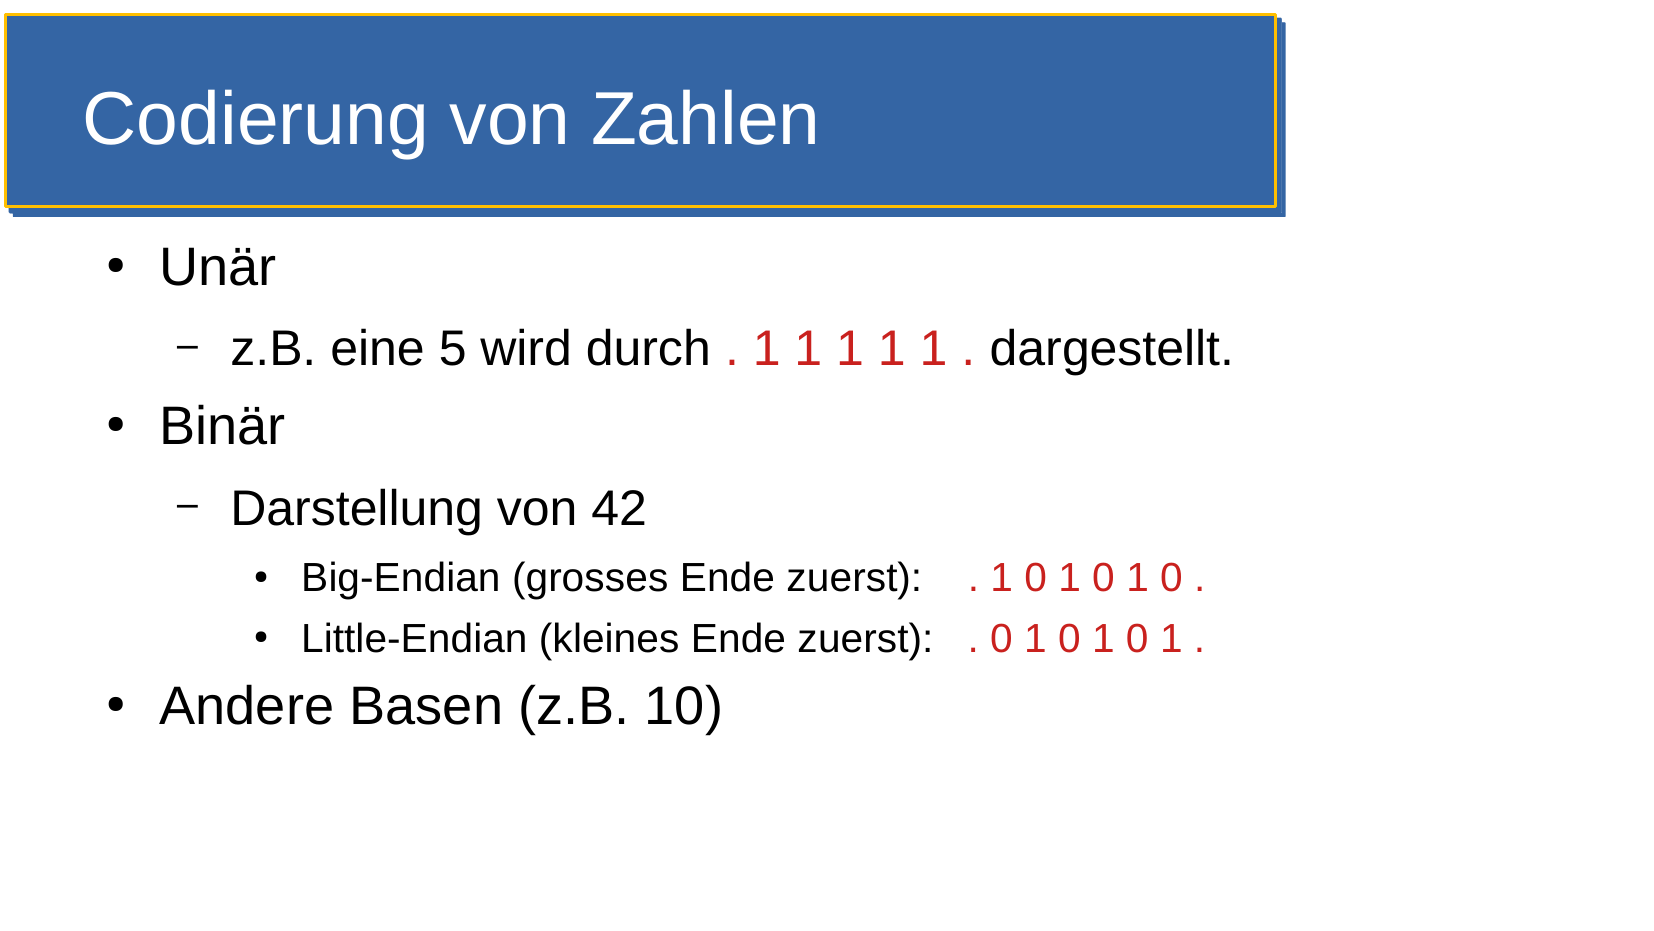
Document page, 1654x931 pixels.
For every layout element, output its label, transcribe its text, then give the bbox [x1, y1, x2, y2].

title Codierung von Zahlen [82, 44, 1235, 192]
list Unär z.B. eine 5 wird durch . 1 1 1 1 1 . dargestellt. Binär Darstellung von 42 Big-Endian (grosses Ende zuerst): . 1 0 1 0 1 0 . Little-Endian (kleines Ende zuerst): . 0 1 0 1 0 1 . Andere Basen (z.B. 10) [88, 236, 1565, 798]
